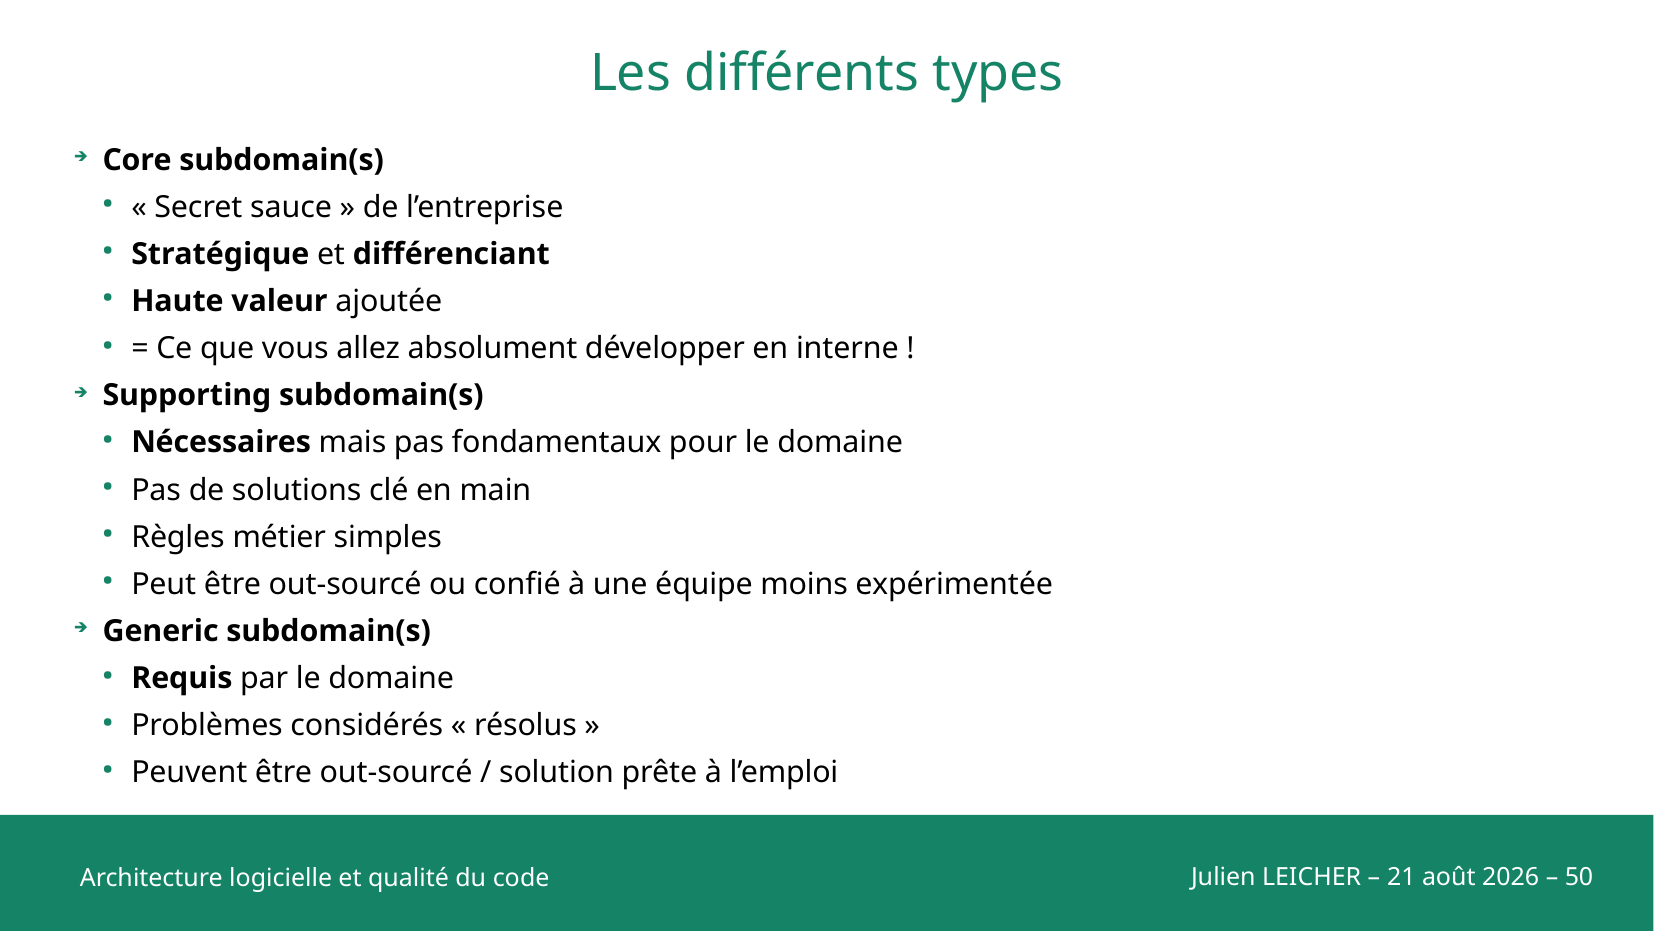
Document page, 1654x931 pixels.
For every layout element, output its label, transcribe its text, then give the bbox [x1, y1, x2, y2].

text_box Core subdomain(s) « Secret sauce » de l’entreprise Stratégique et différenciant Haute valeur ajoutée = Ce que vous allez absolument développer en interne ! Supporting subdomain(s) Nécessaires mais pas fondamentaux pour le domaine Pas de solutions clé en main Règles métier simples Peut être out-sourcé ou confié à une équipe moins expérimentée Generic subdomain(s) Requis par le domaine Problèmes considérés « résolus » Peuvent être out-sourcé / solution prête à l’emploi [59, 124, 1595, 805]
text_box Architecture logicielle et qualité du code [64, 852, 798, 898]
text_box Les différents types [0, 27, 1654, 113]
text_box Julien LEICHER – 4 mars 2022 – <numéro> [0, 814, 1654, 931]
